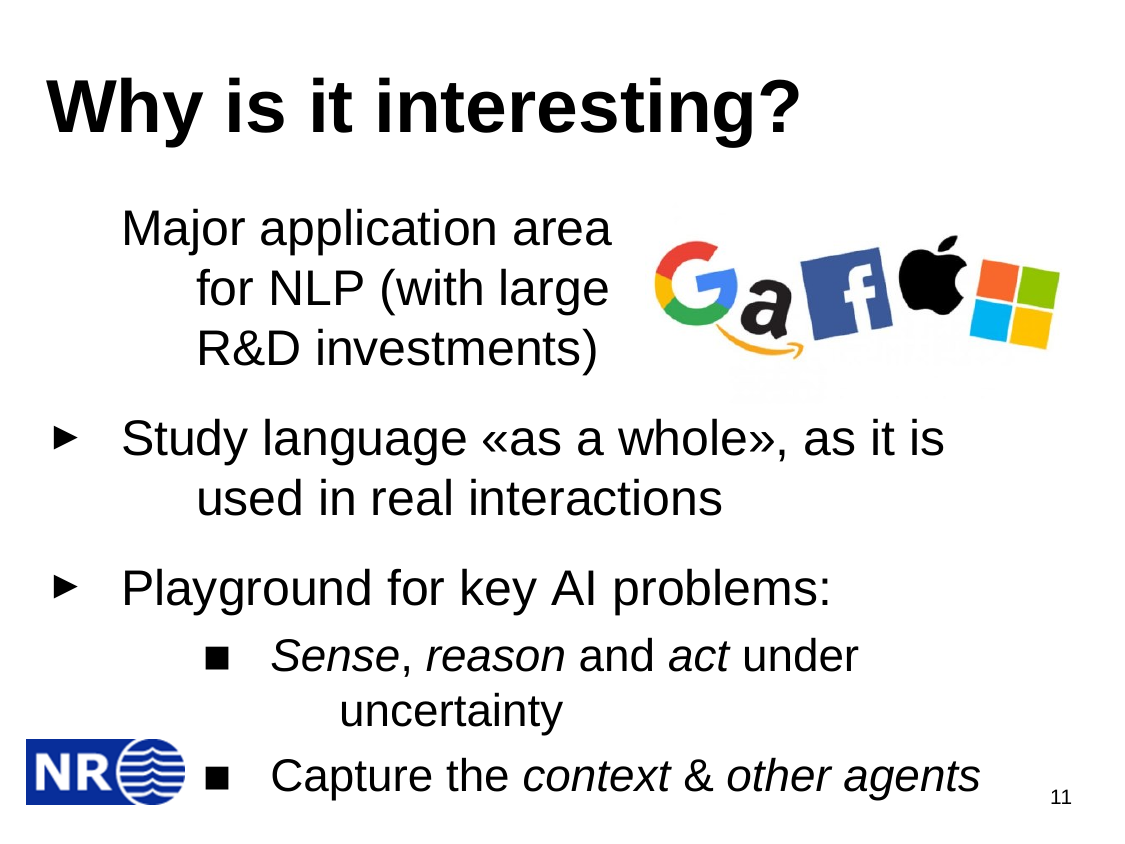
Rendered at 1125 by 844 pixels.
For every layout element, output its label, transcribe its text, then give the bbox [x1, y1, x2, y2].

title Why is it interesting? [30, 32, 1095, 157]
text_box [1035, 776, 1095, 812]
picture [645, 187, 1065, 404]
text_box Study language «as a whole», as it is used in real interactions Playground for key AI problems: Sense, reason and act under uncertainty Capture the context & other agents [30, 398, 1044, 604]
list Major application area for NLP (with large R&D investments) [30, 187, 634, 398]
